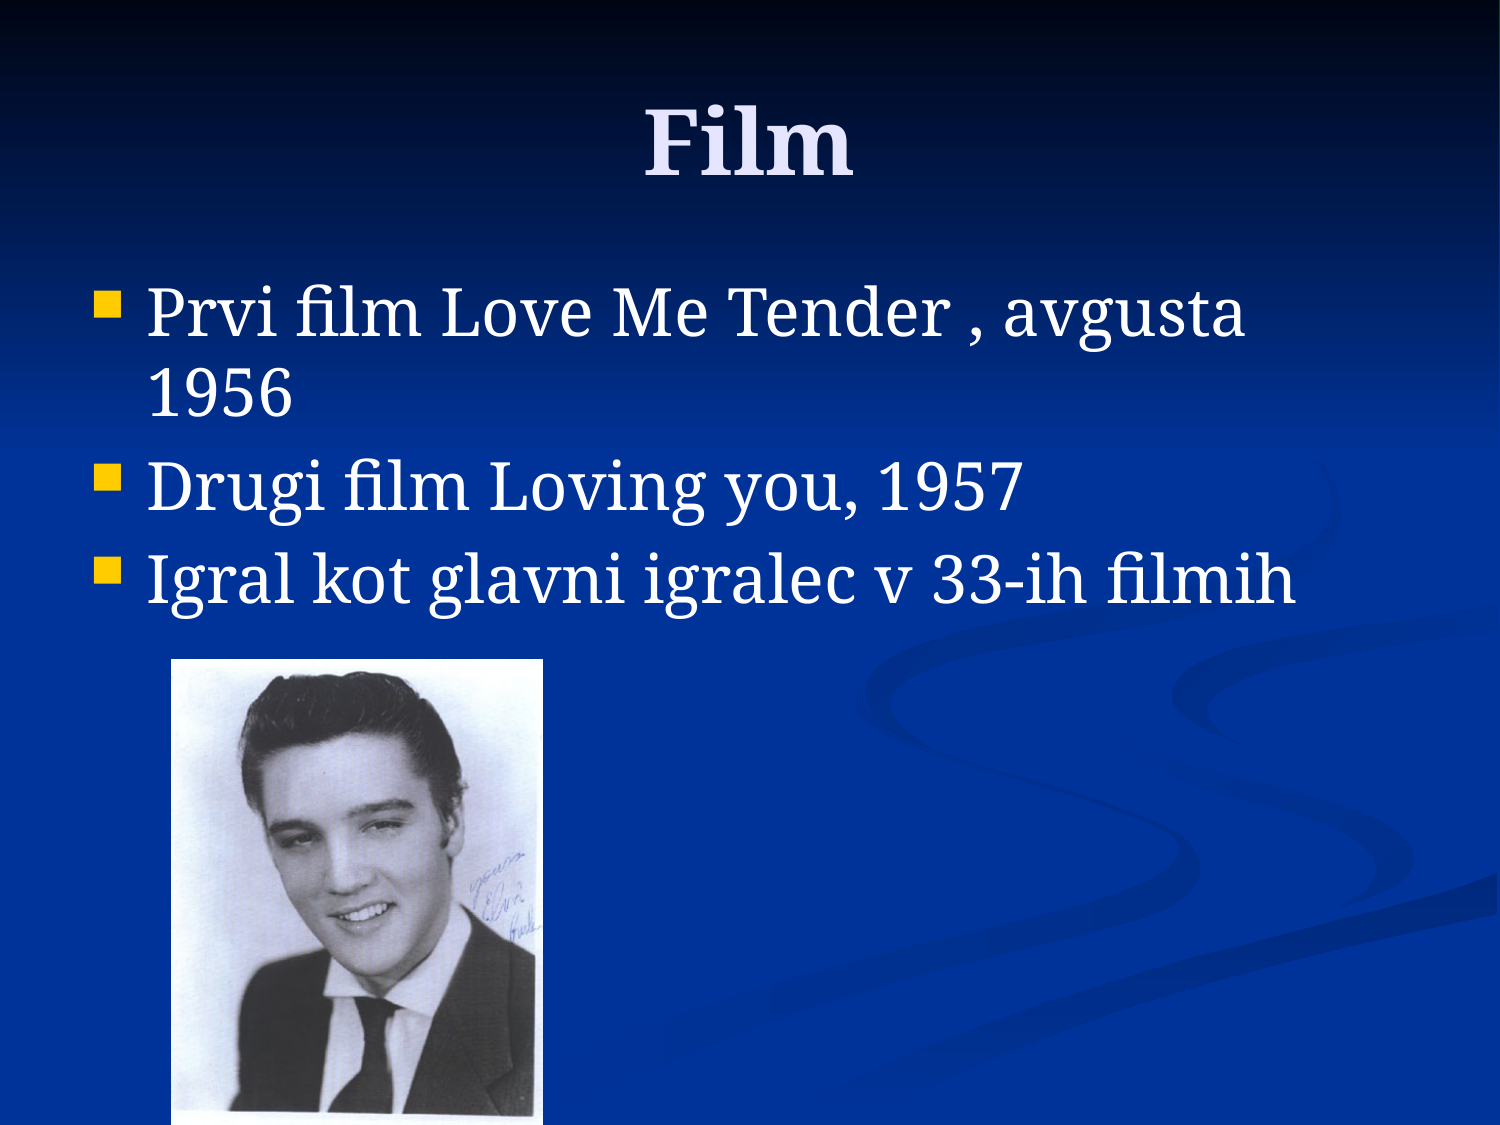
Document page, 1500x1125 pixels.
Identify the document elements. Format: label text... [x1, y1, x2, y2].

picture [171, 659, 543, 1125]
title Film [75, 45, 1425, 233]
list Prvi film Love Me Tender , avgusta 1956 Drugi film Loving you, 1957 Igral kot glavni igralec v 33-ih filmih [75, 262, 1425, 1005]
